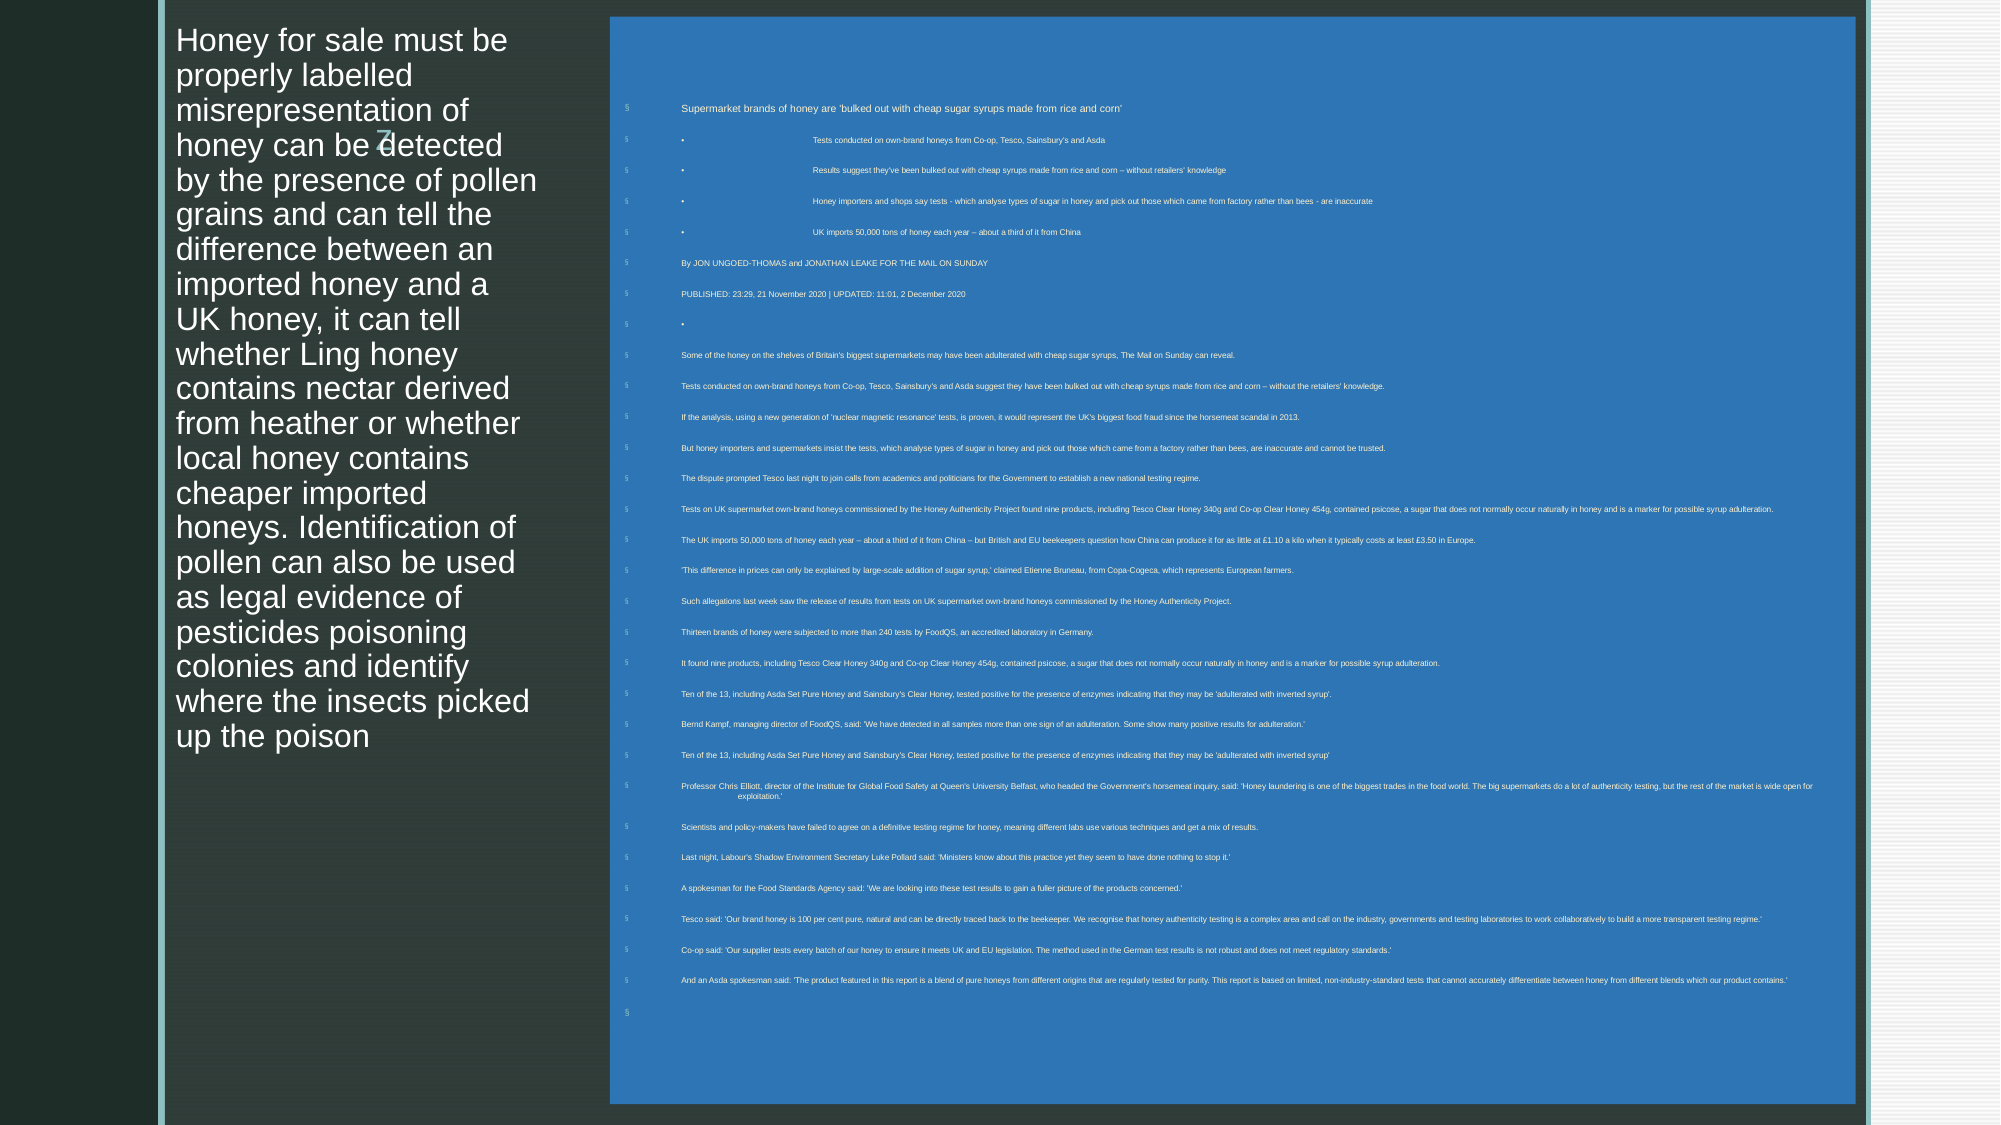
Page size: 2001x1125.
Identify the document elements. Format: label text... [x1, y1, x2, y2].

title Honey for sale must be properly labelled misrepresentation of honey can be detected by the presence of pollen grains and can tell the difference between an imported honey and a UK honey, it can tell whether Ling honey contains nectar derived from heather or whether local honey contains cheaper imported honeys. Identification of pollen can also be used as legal evidence of pesticides poisoning colonies and identify where the insects picked up the poison [160, 16, 557, 764]
list Supermarket brands of honey are 'bulked out with cheap sugar syrups made from rice and corn' • Tests conducted on own-brand honeys from Co-op, Tesco, Sainsbury's and Asda • Results suggest they've been bulked out with cheap syrups made from rice and corn – without retailers' knowledge • Honey importers and shops say tests - which analyse types of sugar in honey and pick out those which came from factory rather than bees - are inaccurate • UK imports 50,000 tons of honey each year – about a third of it from China By JON UNGOED-THOMAS and JONATHAN LEAKE FOR THE MAIL ON SUNDAY PUBLISHED: 23:29, 21 November 2020 | UPDATED: 11:01, 2 December 2020 • Some of the honey on the shelves of Britain's biggest supermarkets may have been adulterated with cheap sugar syrups, The Mail on Sunday can reveal. Tests conducted on own-brand honeys from Co-op, Tesco, Sainsbury's and Asda suggest they have been bulked out with cheap syrups made from rice and corn – without the retailers' knowledge. If the analysis, using a new generation of 'nuclear magnetic resonance' tests, is proven, it would represent the UK's biggest food fraud since the horsemeat scandal in 2013. But honey importers and supermarkets insist the tests, which analyse types of sugar in honey and pick out those which came from a factory rather than bees, are inaccurate and cannot be trusted. The dispute prompted Tesco last night to join calls from academics and politicians for the Government to establish a new national testing regime. Tests on UK supermarket own-brand honeys commissioned by the Honey Authenticity Project found nine products, including Tesco Clear Honey 340g and Co-op Clear Honey 454g, contained psicose, a sugar that does not normally occur naturally in honey and is a marker for possible syrup adulteration. The UK imports 50,000 tons of honey each year – about a third of it from China – but British and EU beekeepers question how China can produce it for as little at £1.10 a kilo when it typically costs at least £3.50 in Europe. 'This difference in prices can only be explained by large-scale addition of sugar syrup,' claimed Etienne Bruneau, from Copa-Cogeca, which represents European farmers. Such allegations last week saw the release of results from tests on UK supermarket own-brand honeys commissioned by the Honey Authenticity Project. Thirteen brands of honey were subjected to more than 240 tests by FoodQS, an accredited laboratory in Germany. It found nine products, including Tesco Clear Honey 340g and Co-op Clear Honey 454g, contained psicose, a sugar that does not normally occur naturally in honey and is a marker for possible syrup adulteration. Ten of the 13, including Asda Set Pure Honey and Sainsbury's Clear Honey, tested positive for the presence of enzymes indicating that they may be 'adulterated with inverted syrup'. Bernd Kampf, managing director of FoodQS, said: 'We have detected in all samples more than one sign of an adulteration. Some show many positive results for adulteration.' Ten of the 13, including Asda Set Pure Honey and Sainsbury's Clear Honey, tested positive for the presence of enzymes indicating that they may be 'adulterated with inverted syrup' Professor Chris Elliott, director of the Institute for Global Food Safety at Queen's University Belfast, who headed the Government's horsemeat inquiry, said: 'Honey laundering is one of the biggest trades in the food world. The big supermarkets do a lot of authenticity testing, but the rest of the market is wide open for exploitation.' Scientists and policy-makers have failed to agree on a definitive testing regime for honey, meaning different labs use various techniques and get a mix of results. Last night, Labour's Shadow Environment Secretary Luke Pollard said: 'Ministers know about this practice yet they seem to have done nothing to stop it.' A spokesman for the Food Standards Agency said: 'We are looking into these test results to gain a fuller picture of the products concerned.' Tesco said: 'Our brand honey is 100 per cent pure, natural and can be directly traced back to the beekeeper. We recognise that honey authenticity testing is a complex area and call on the industry, governments and testing laboratories to work collaboratively to build a more transparent testing regime.' Co-op said: 'Our supplier tests every batch of our honey to ensure it meets UK and EU legislation. The method used in the German test results is not robust and does not meet regulatory standards.' And an Asda spokesman said: 'The product featured in this report is a blend of pure honeys from different origins that are regularly tested for purity. This report is based on limited, non-industry-standard tests that cannot accurately differentiate between honey from different blends which our product contains.' [609, 16, 1856, 1105]
